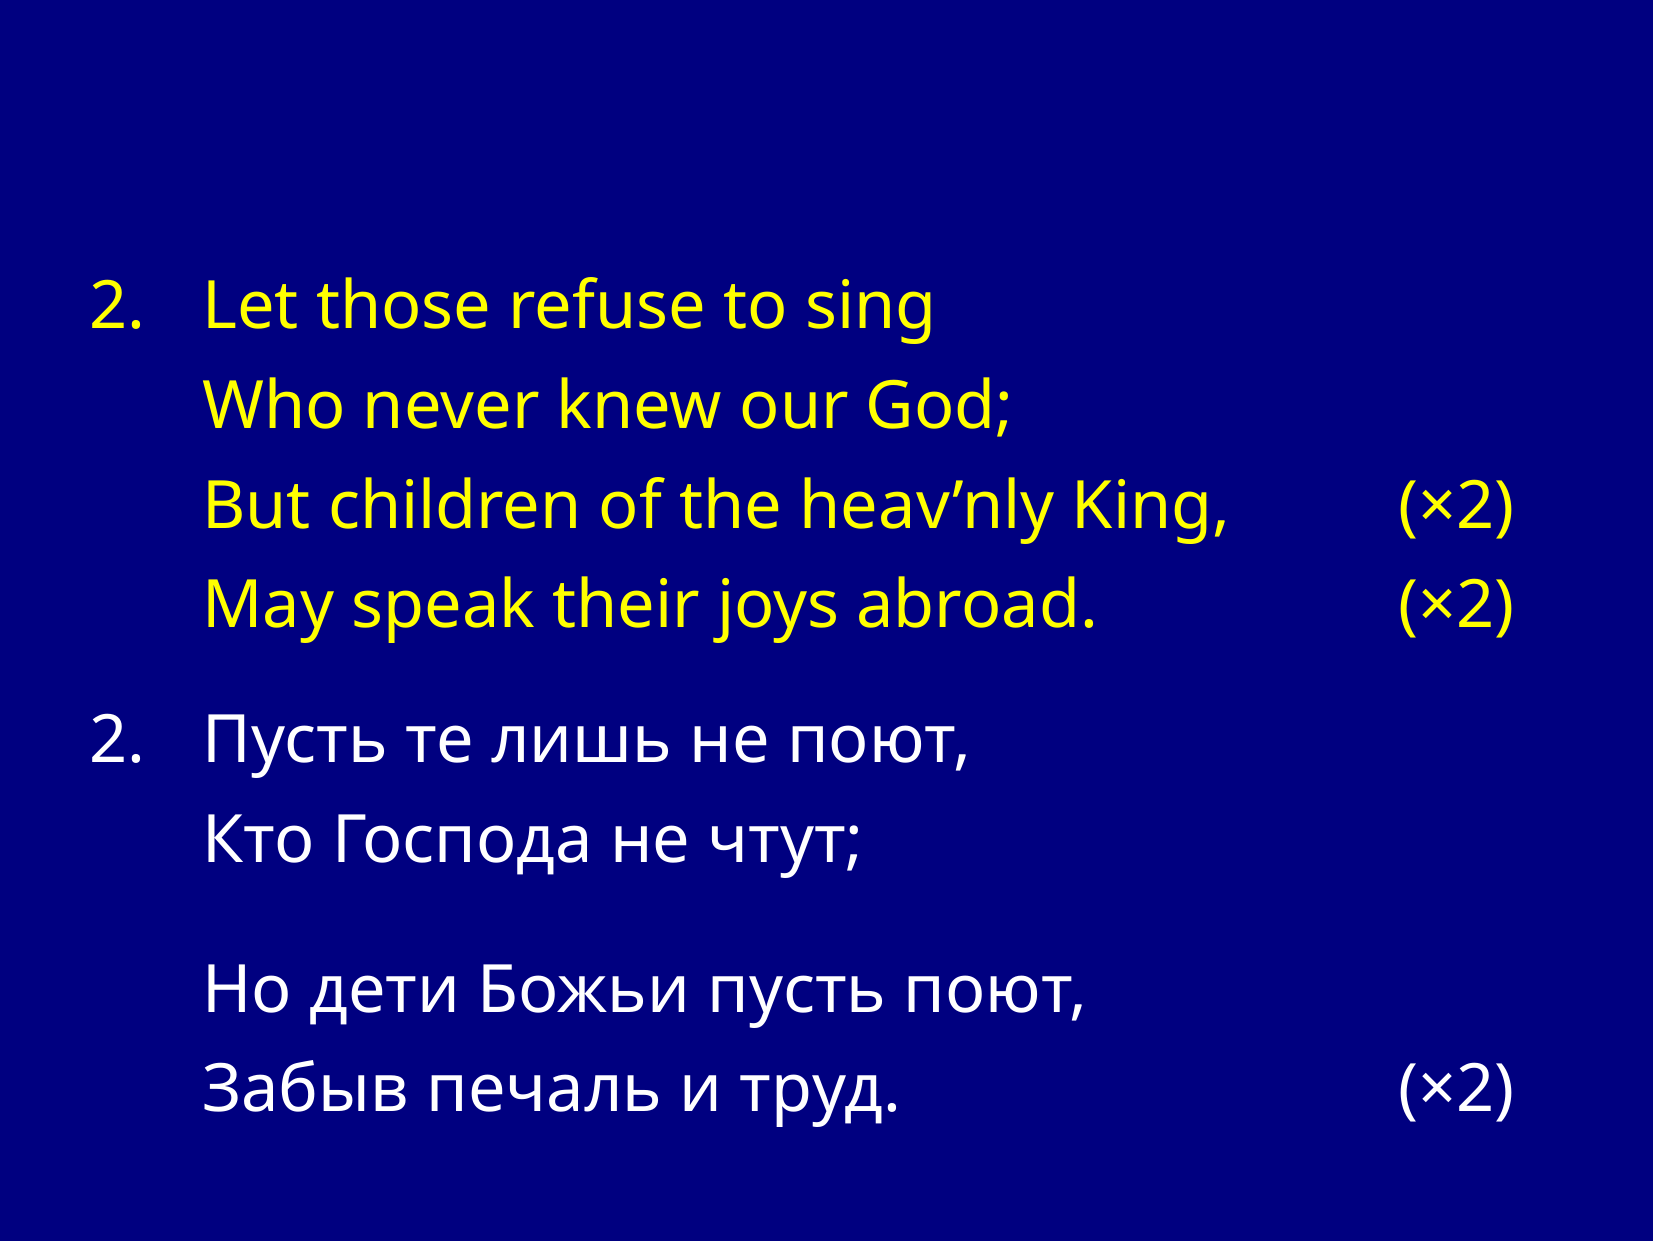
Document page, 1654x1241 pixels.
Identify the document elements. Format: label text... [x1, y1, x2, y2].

text_box 2. Let those refuse to sing Who never knew our God; But children of the heav’nly King, (×2) May speak their joys abroad. (×2) [75, 150, 1576, 638]
text_box 2. Пусть те лишь не поют, Кто Господа не чтут; Но дети Божьи пусть поют, Забыв печаль и труд. (×2) [75, 675, 1576, 1163]
